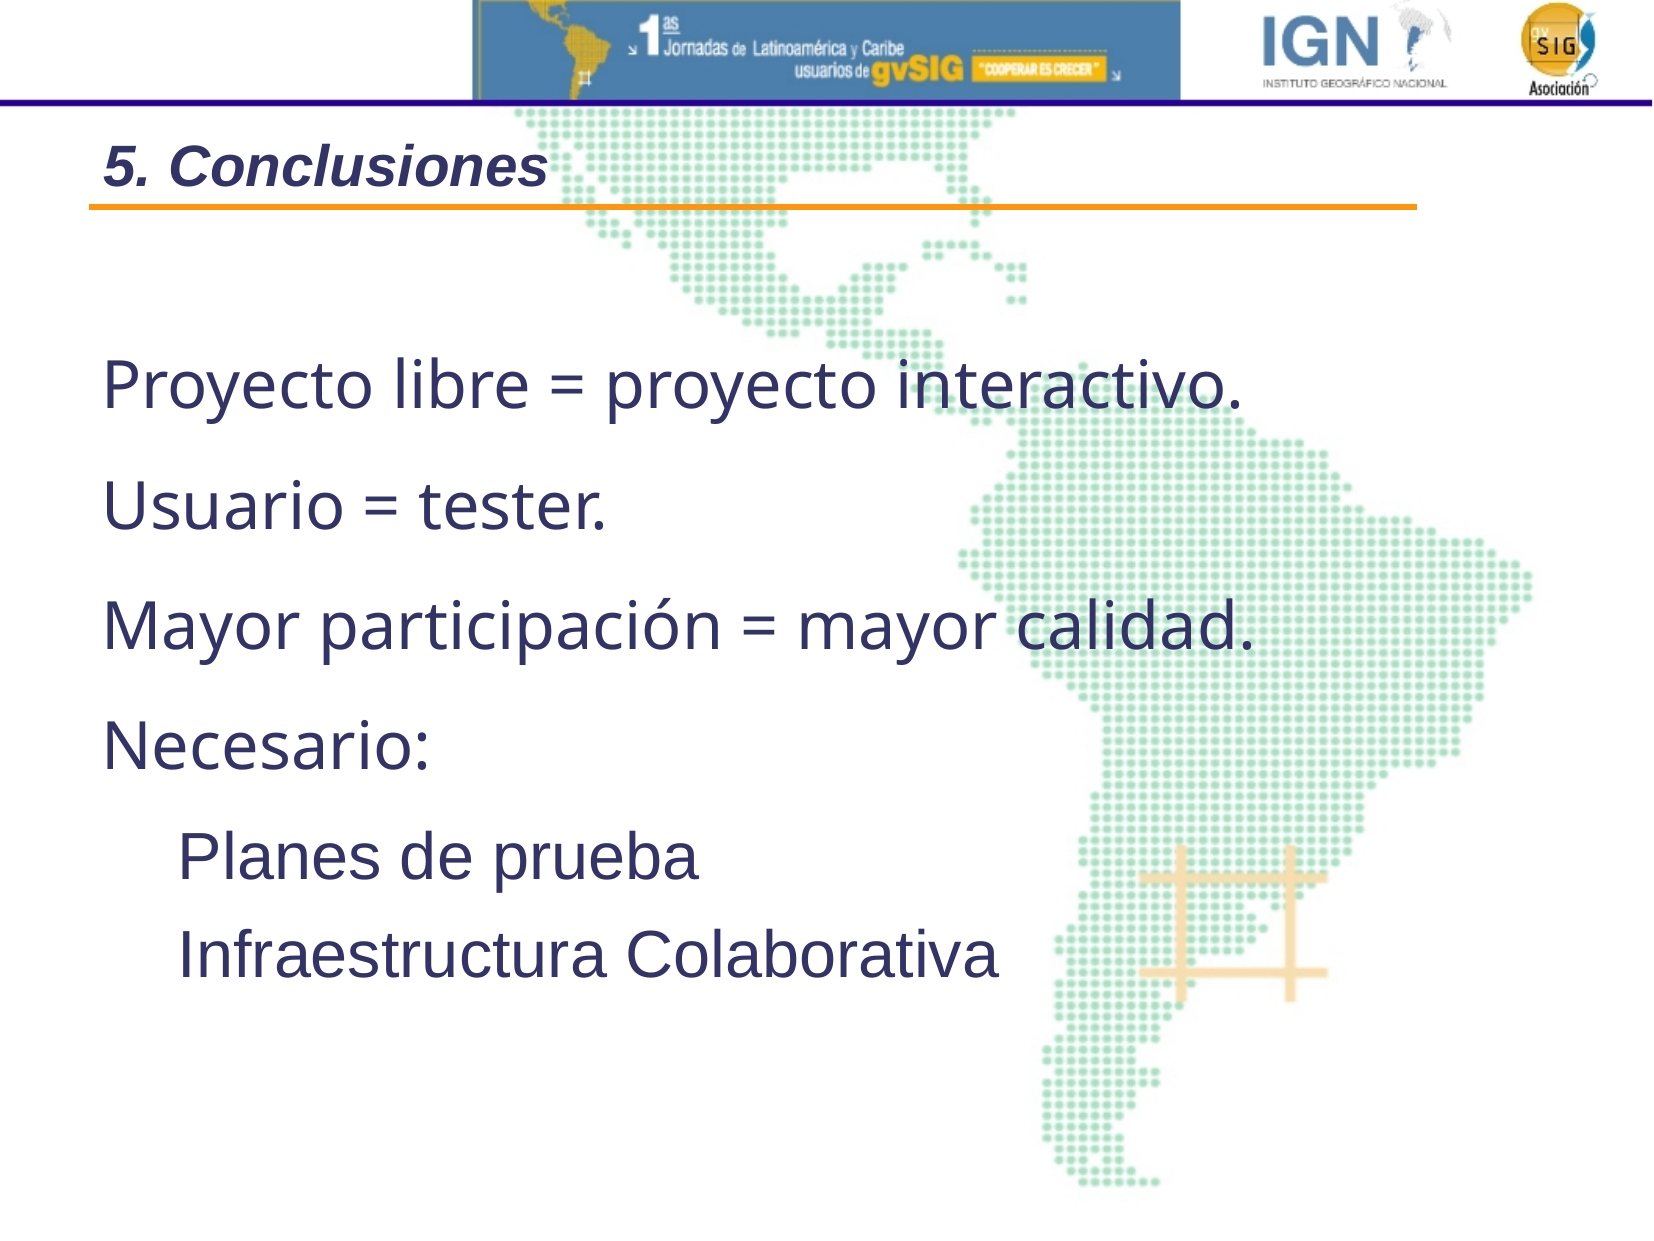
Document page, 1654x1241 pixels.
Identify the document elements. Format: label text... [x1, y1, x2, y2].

list Proyecto libre = proyecto interactivo. Usuario = tester. Mayor participación = mayor calidad. Necesario: Planes de prueba Infraestructura Colaborativa [83, 337, 1572, 1069]
picture [0, 0, 1653, 1238]
text_box 5. Conclusiones [88, 126, 1418, 209]
